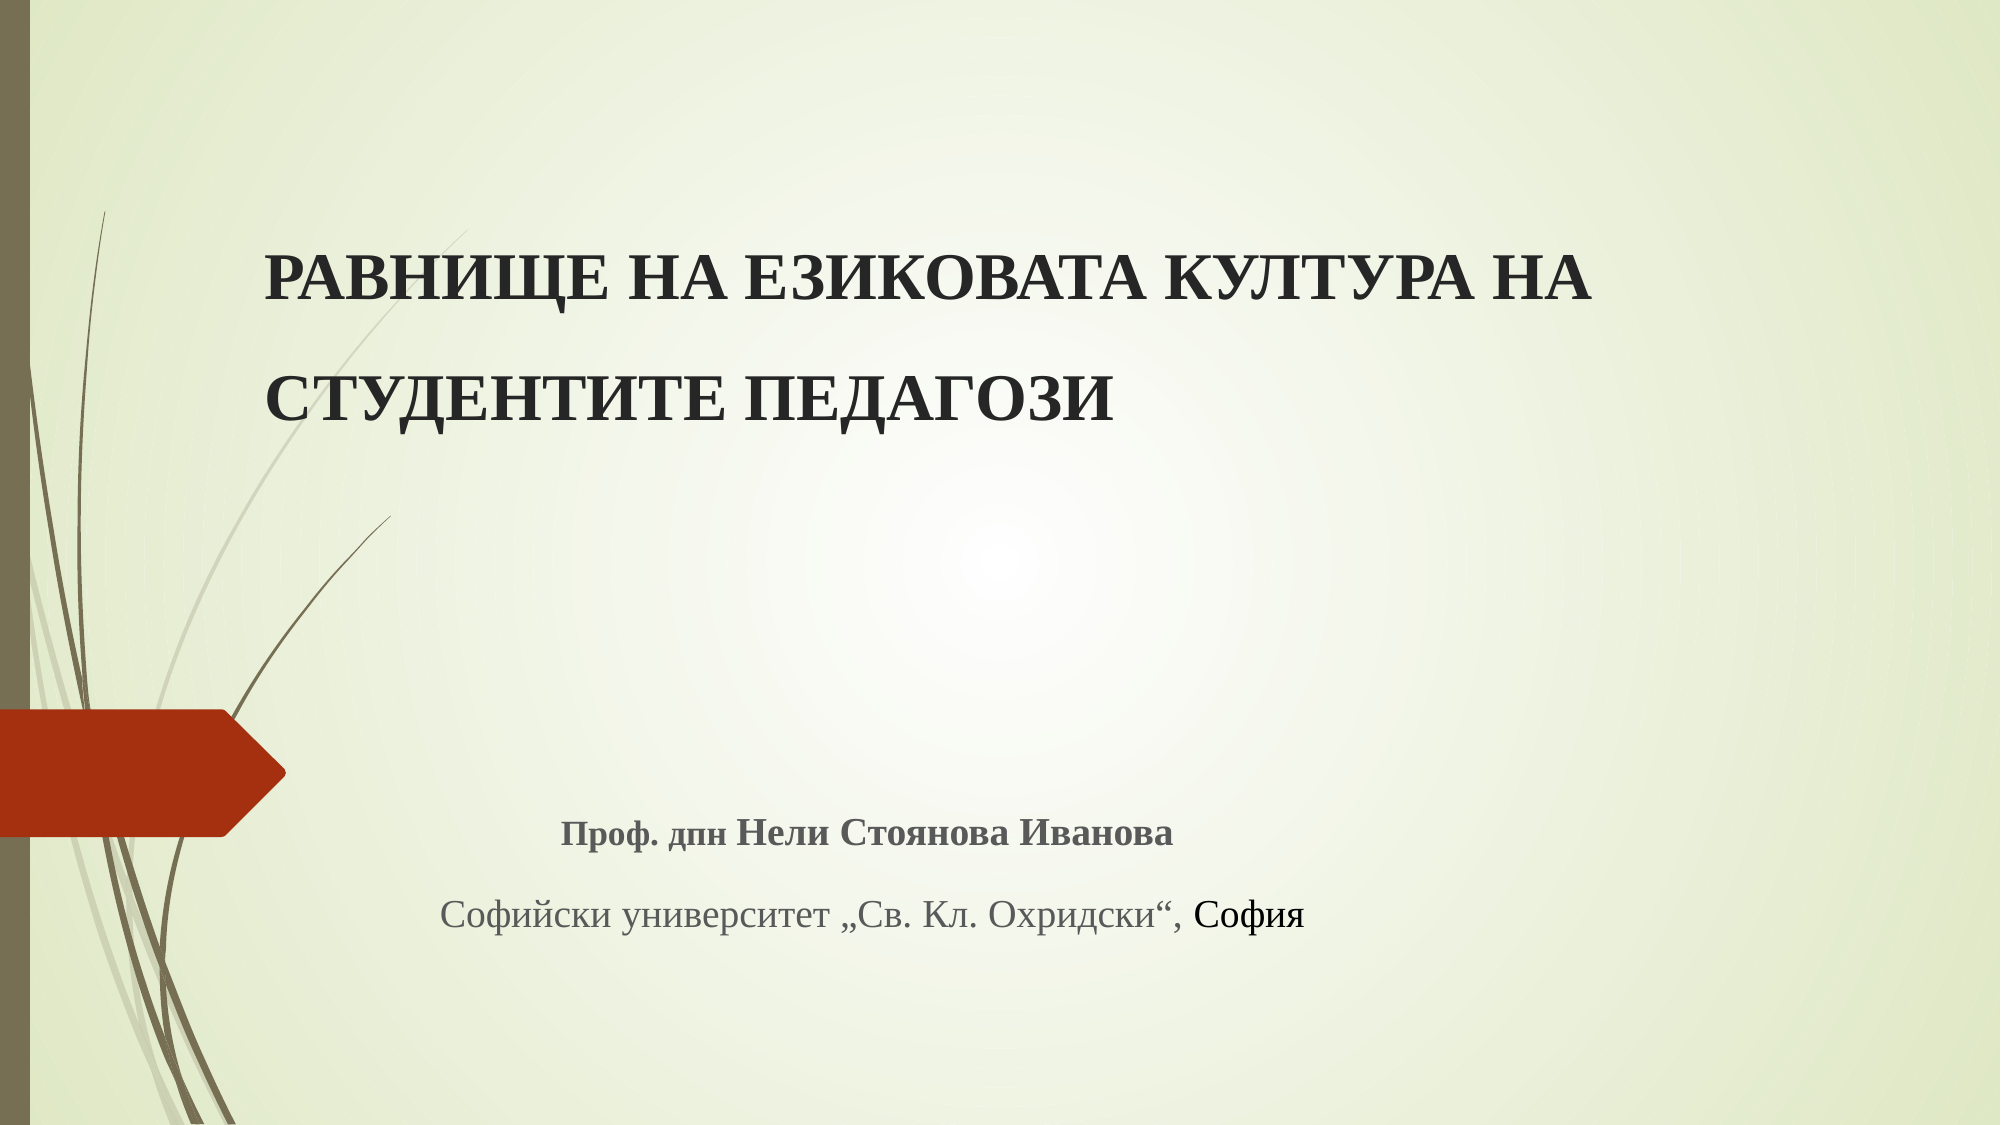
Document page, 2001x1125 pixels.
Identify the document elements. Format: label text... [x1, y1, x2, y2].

title Равнище на езиковата култура на студентите педагози [249, 138, 1750, 576]
subtitle Проф. дпн Нели Стоянова Иванова Софийски университет „Св. Кл. Охридски“, София [424, 783, 1888, 969]
